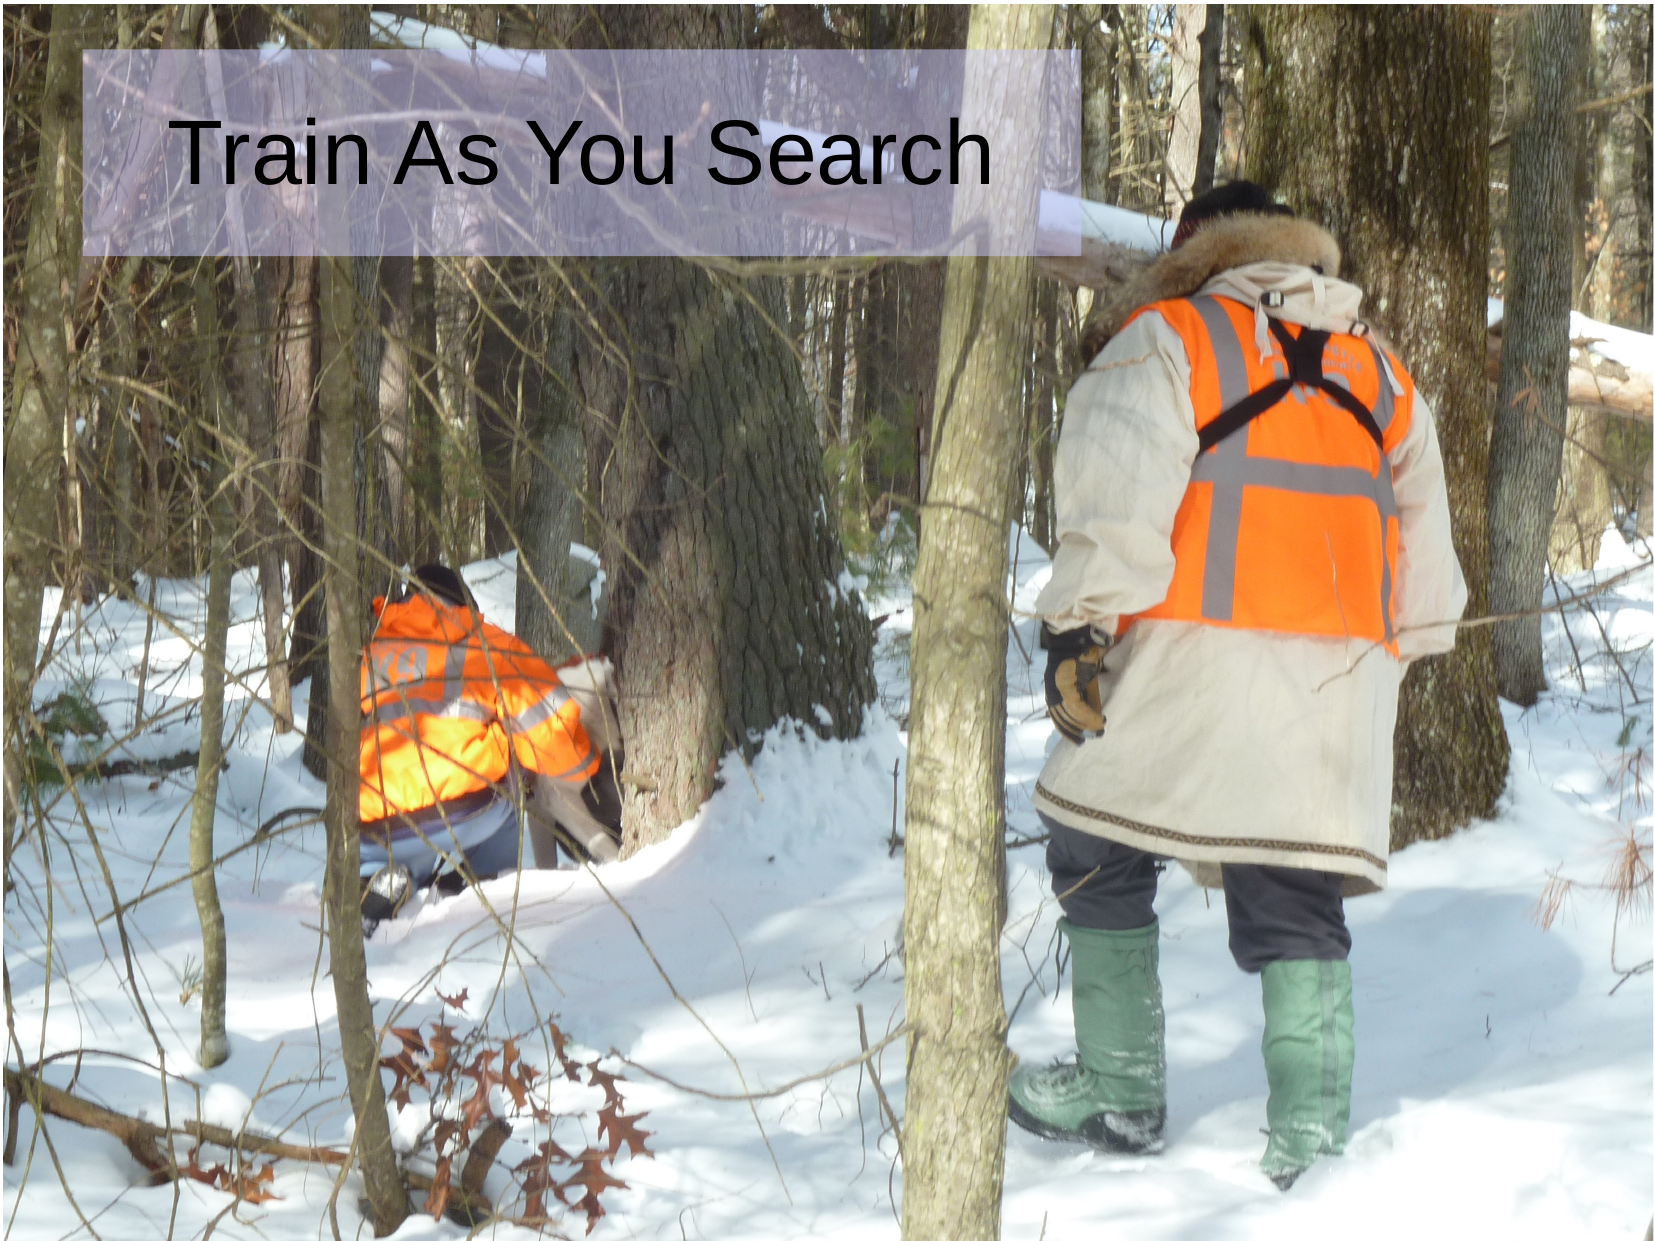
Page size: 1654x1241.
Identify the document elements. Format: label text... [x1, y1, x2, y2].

picture [3, 4, 1654, 1241]
title Train As You Search [82, 49, 1082, 257]
